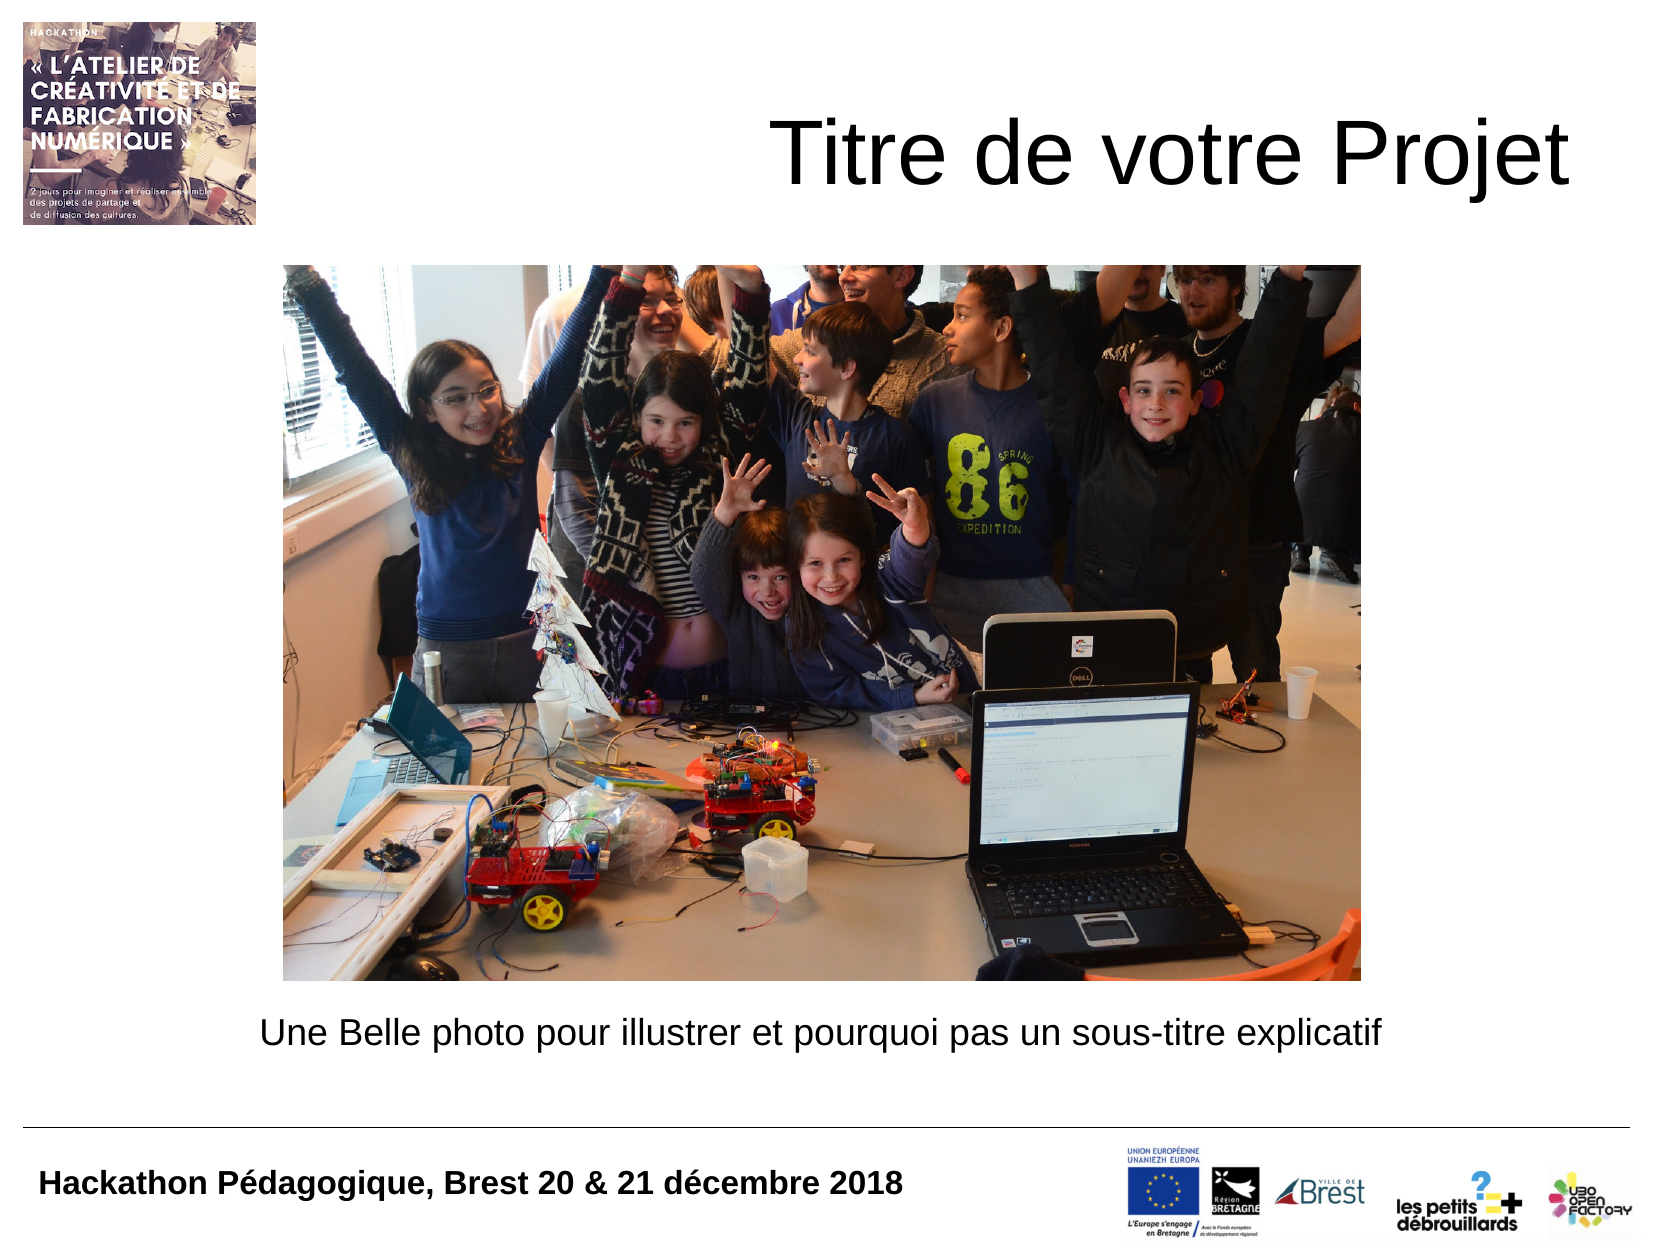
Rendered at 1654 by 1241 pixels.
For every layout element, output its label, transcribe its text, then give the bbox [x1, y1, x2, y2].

title Titre de votre Projet [236, 49, 1571, 257]
text_box Une Belle photo pour illustrer et pourquoi pas un sous-titre explicatif [200, 1003, 1441, 1103]
picture [283, 265, 1361, 981]
text_box Hackathon Pédagogique, Brest 20 & 21 décembre 2018 [23, 1157, 945, 1210]
picture [23, 22, 256, 225]
picture [1120, 1137, 1642, 1241]
